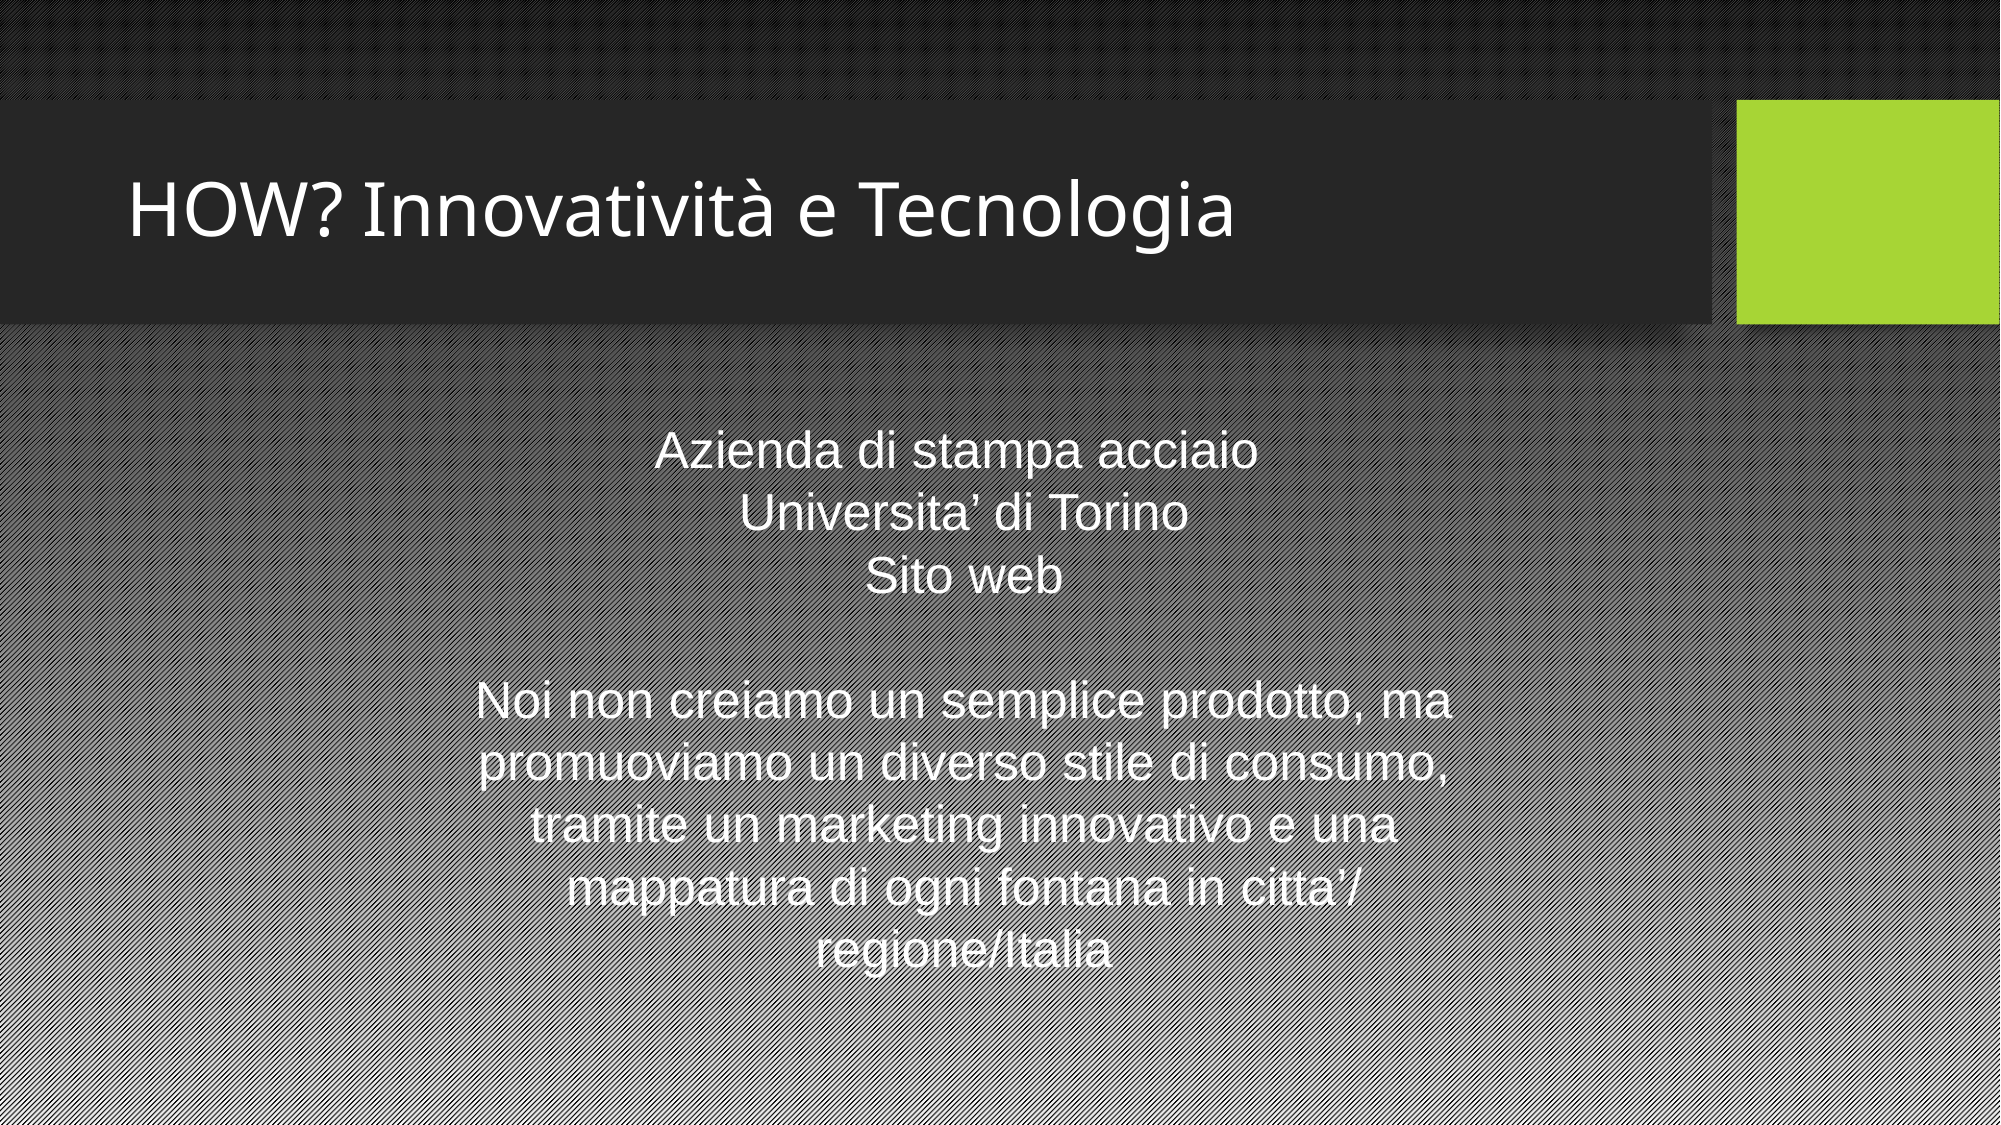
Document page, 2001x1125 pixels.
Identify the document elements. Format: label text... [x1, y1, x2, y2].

title HOW? Innovatività e Tecnologia [111, 123, 1689, 301]
text_box Azienda di stampa acciaio Universita’ di Torino Sito web Noi non creiamo un semplice prodotto, ma promuoviamo un diverso stile di consumo, tramite un marketing innovativo e una mappatura di ogni fontana in citta’/ regione/Italia [445, 408, 1483, 1049]
picture [0, 0, 2000, 1125]
